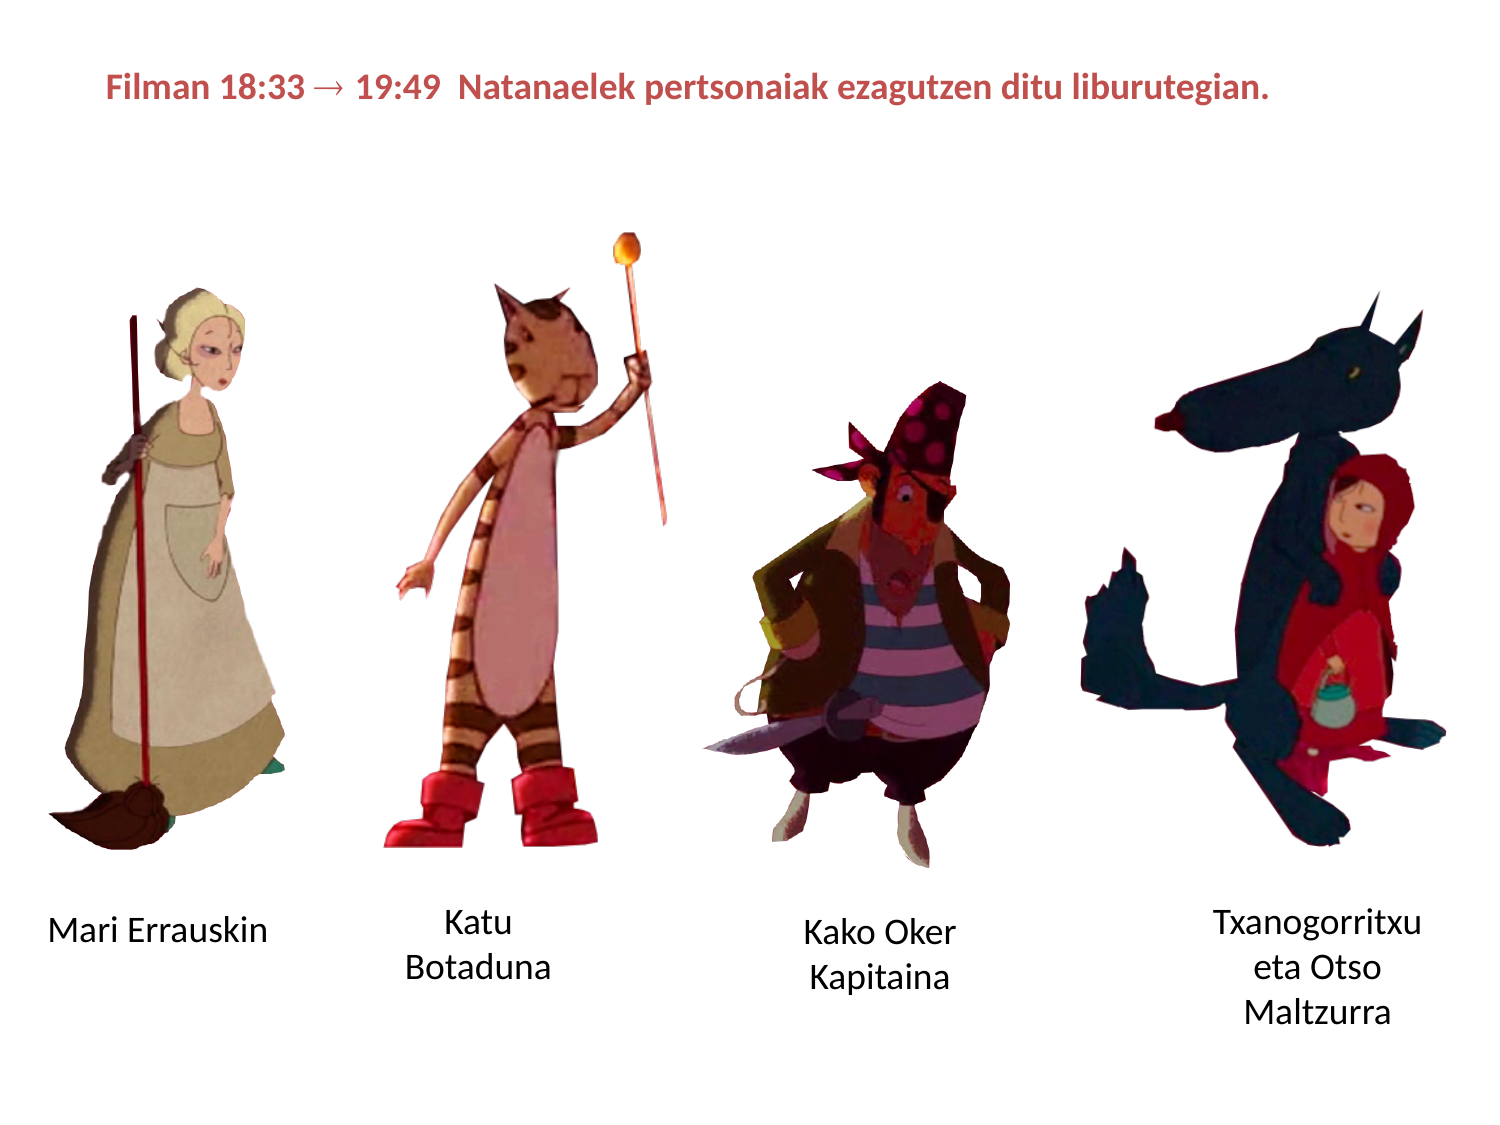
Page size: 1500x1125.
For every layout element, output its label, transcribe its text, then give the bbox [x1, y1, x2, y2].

text_box Kako Oker Kapitaina [773, 899, 987, 1005]
picture [383, 232, 667, 849]
picture [48, 287, 285, 850]
picture [1080, 290, 1447, 847]
text_box Mari Errauskin [32, 897, 284, 958]
picture [702, 381, 1010, 868]
text_box Filman 18:33  19:49 Natanaelek pertsonaiak ezagutzen ditu liburutegian. [91, 54, 1318, 115]
text_box Katu Botaduna [371, 889, 586, 995]
text_box Txanogorritxu eta Otso Maltzurra [1186, 889, 1450, 1040]
